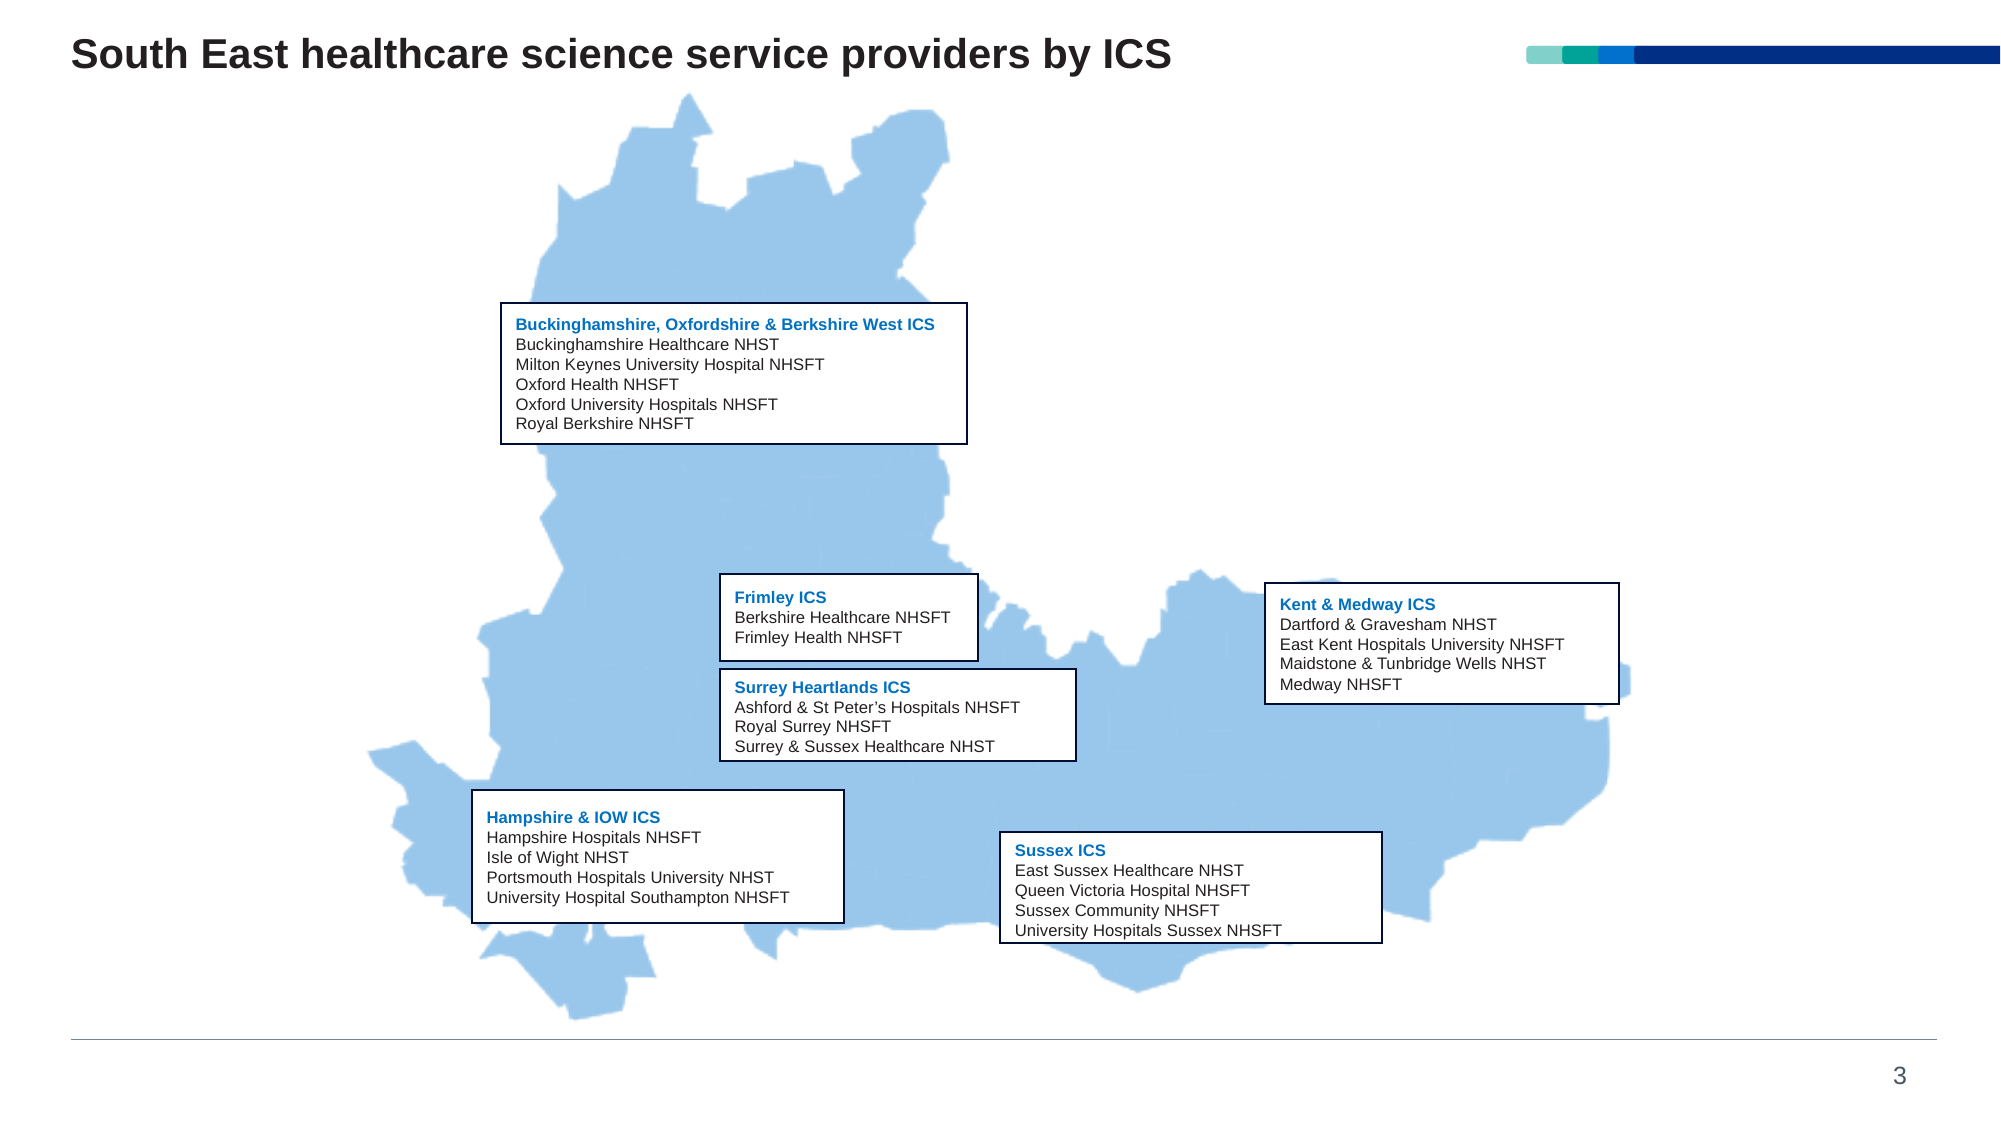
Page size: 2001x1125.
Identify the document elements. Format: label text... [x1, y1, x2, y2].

text_box Hampshire & IOW ICS Hampshire Hospitals NHSFT Isle of Wight NHST Portsmouth Hospitals University NHST University Hospital Southampton NHSFT [472, 790, 844, 923]
picture [341, 76, 1653, 1045]
text_box Frimley ICS Berkshire Healthcare NHSFT Frimley Health NHSFT [720, 574, 978, 661]
text_box Buckinghamshire, Oxfordshire & Berkshire West ICS Buckinghamshire Healthcare NHST Milton Keynes University Hospital NHSFT Oxford Health NHSFT Oxford University Hospitals NHSFT Royal Berkshire NHSFT [501, 303, 967, 444]
text_box Surrey Heartlands ICS Ashford & St Peter’s Hospitals NHSFT Royal Surrey NHSFT Surrey & Sussex Healthcare NHST [720, 669, 1076, 761]
text_box Sussex ICS East Sussex Healthcare NHST Queen Victoria Hospital NHSFT Sussex Community NHSFT University Hospitals Sussex NHSFT [1000, 832, 1382, 943]
text_box Kent & Medway ICS Dartford & Gravesham NHST East Kent Hospitals University NHSFT Maidstone & Tunbridge Wells NHST Medway NHSFT [1265, 583, 1619, 704]
title South East healthcare science service providers by ICS [70, 32, 1513, 79]
